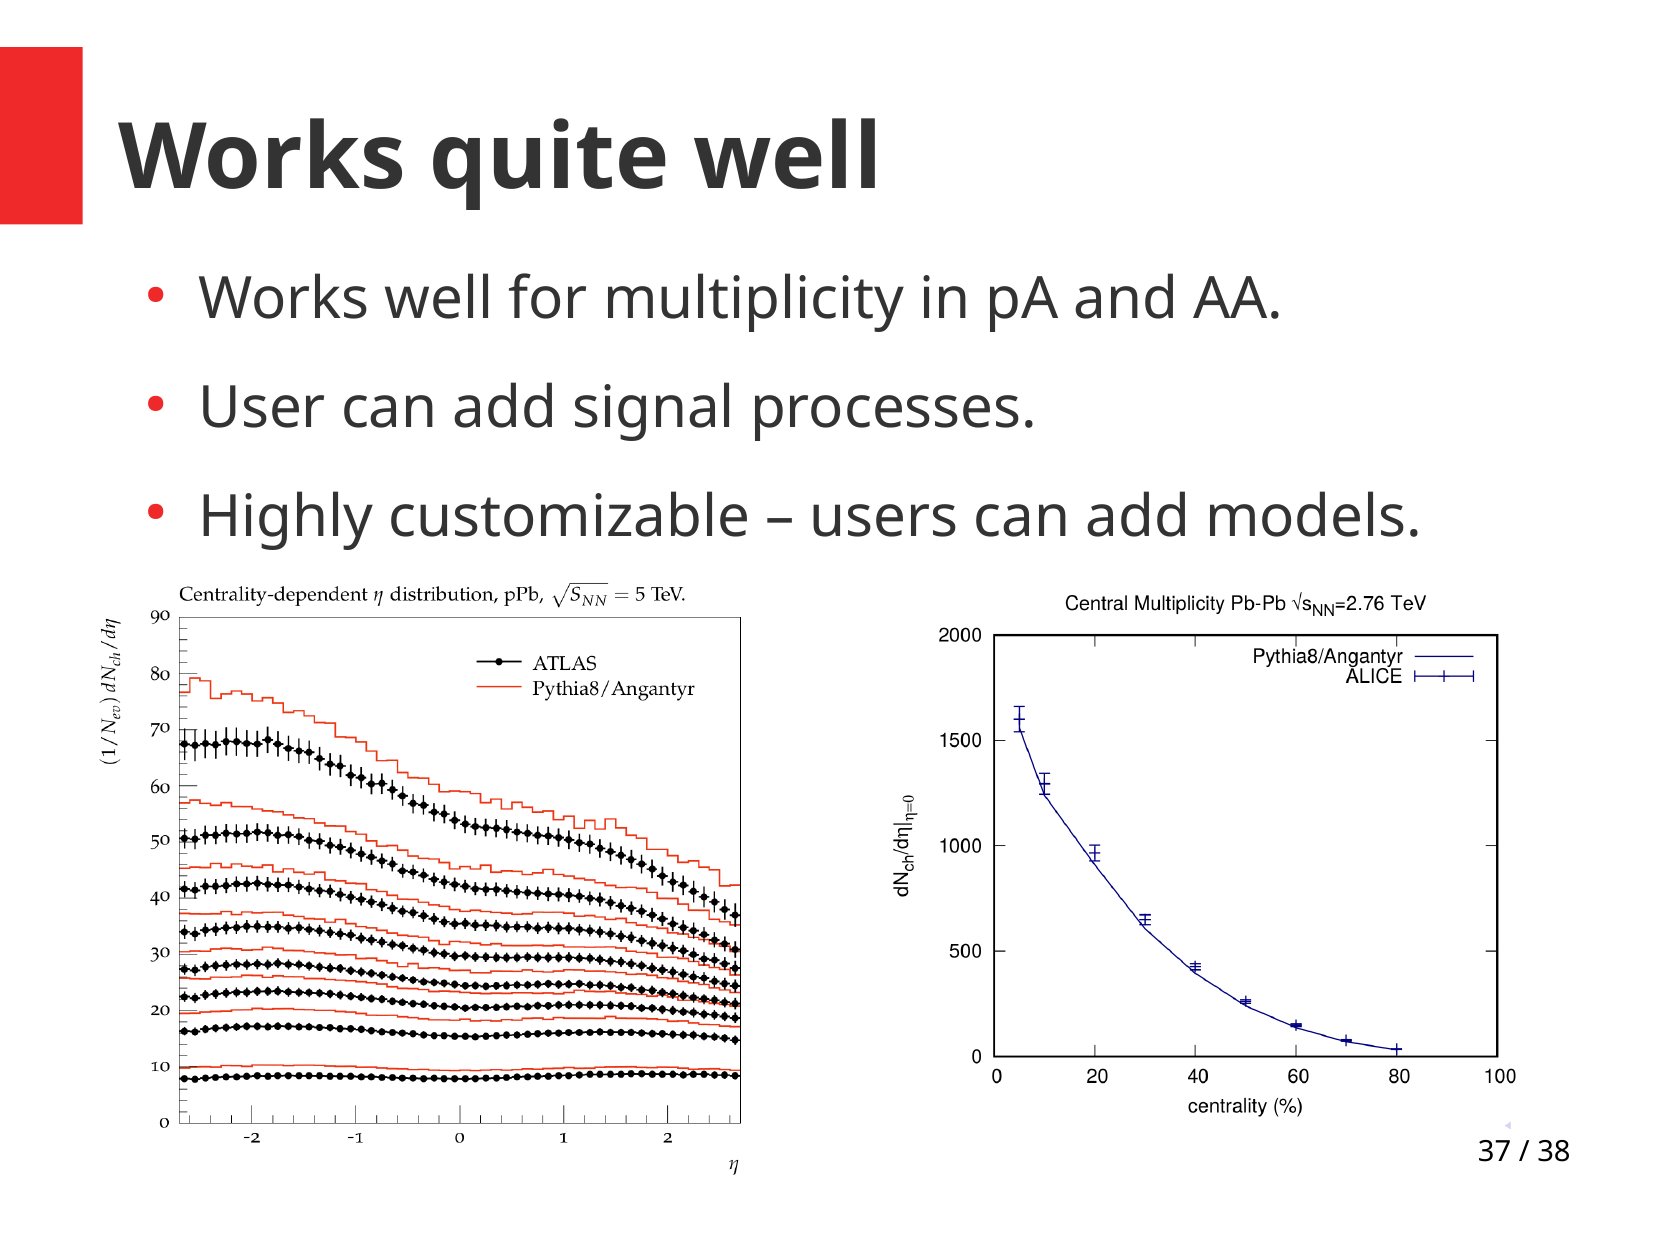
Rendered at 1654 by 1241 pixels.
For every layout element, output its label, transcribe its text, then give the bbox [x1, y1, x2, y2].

picture [75, 569, 794, 1187]
list Works well for multiplicity in pA and AA. User can add signal processes. Highly customizable – users can add models. [127, 256, 1546, 976]
title Works quite well [118, 49, 1571, 257]
picture [859, 588, 1516, 1129]
